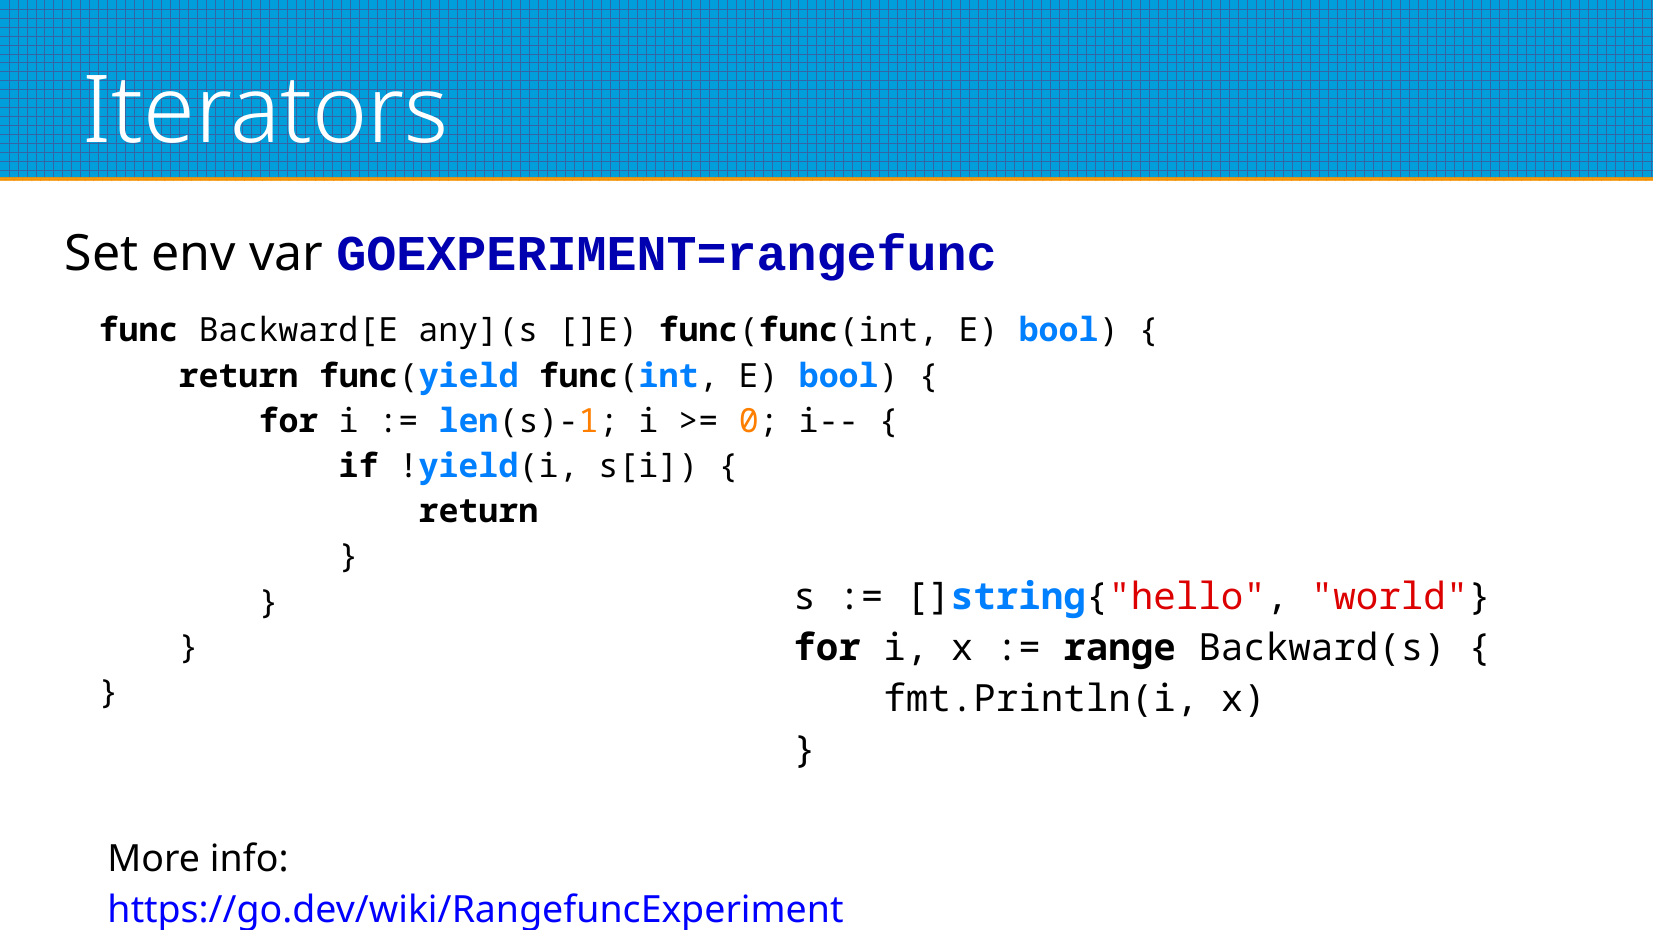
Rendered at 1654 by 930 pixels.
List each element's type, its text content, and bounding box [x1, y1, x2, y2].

text_box More info: https://go.dev/wiki/RangefuncExperiment [101, 850, 1029, 914]
text_box func Backward[E any](s []E) func(func(int, E) bool) { return func(yield func(int, E) bool) { for i := len(s)-1; i >= 0; i-- { if !yield(i, s[i]) { return } } } } [92, 223, 1252, 797]
title Iterators [82, 14, 1571, 171]
list Set env var GOEXPERIMENT=rangefunc [0, 217, 1574, 356]
text_box s := []string{"hello", "world"} for i, x := range Backward(s) { fmt.Println(i, x) } [787, 521, 1576, 822]
